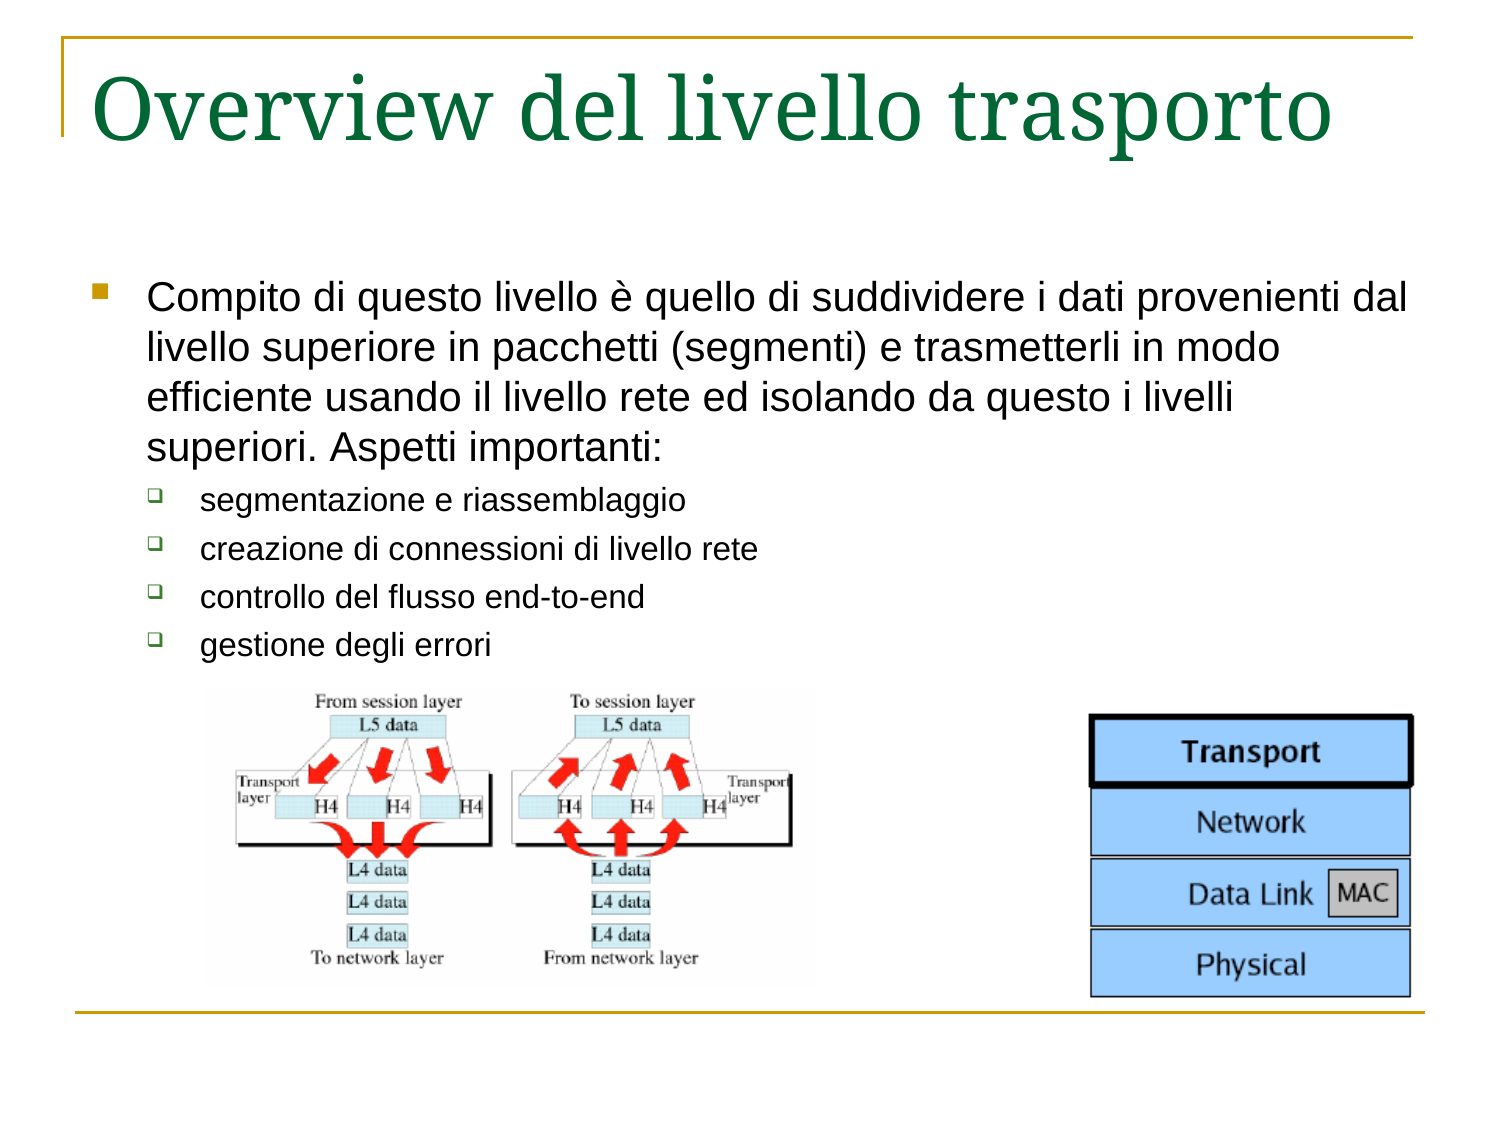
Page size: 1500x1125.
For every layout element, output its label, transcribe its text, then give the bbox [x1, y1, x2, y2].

title Overview del livello trasporto [75, 45, 1426, 233]
picture [1078, 703, 1419, 1004]
picture [199, 677, 821, 1008]
list Compito di questo livello è quello di suddividere i dati provenienti dal livello superiore in pacchetti (segmenti) e trasmetterli in modo efficiente usando il livello rete ed isolando da questo i livelli superiori. Aspetti importanti: segmentazione e riassemblaggio creazione di connessioni di livello rete controllo del flusso end-to-end gestione degli errori [75, 262, 1426, 1006]
